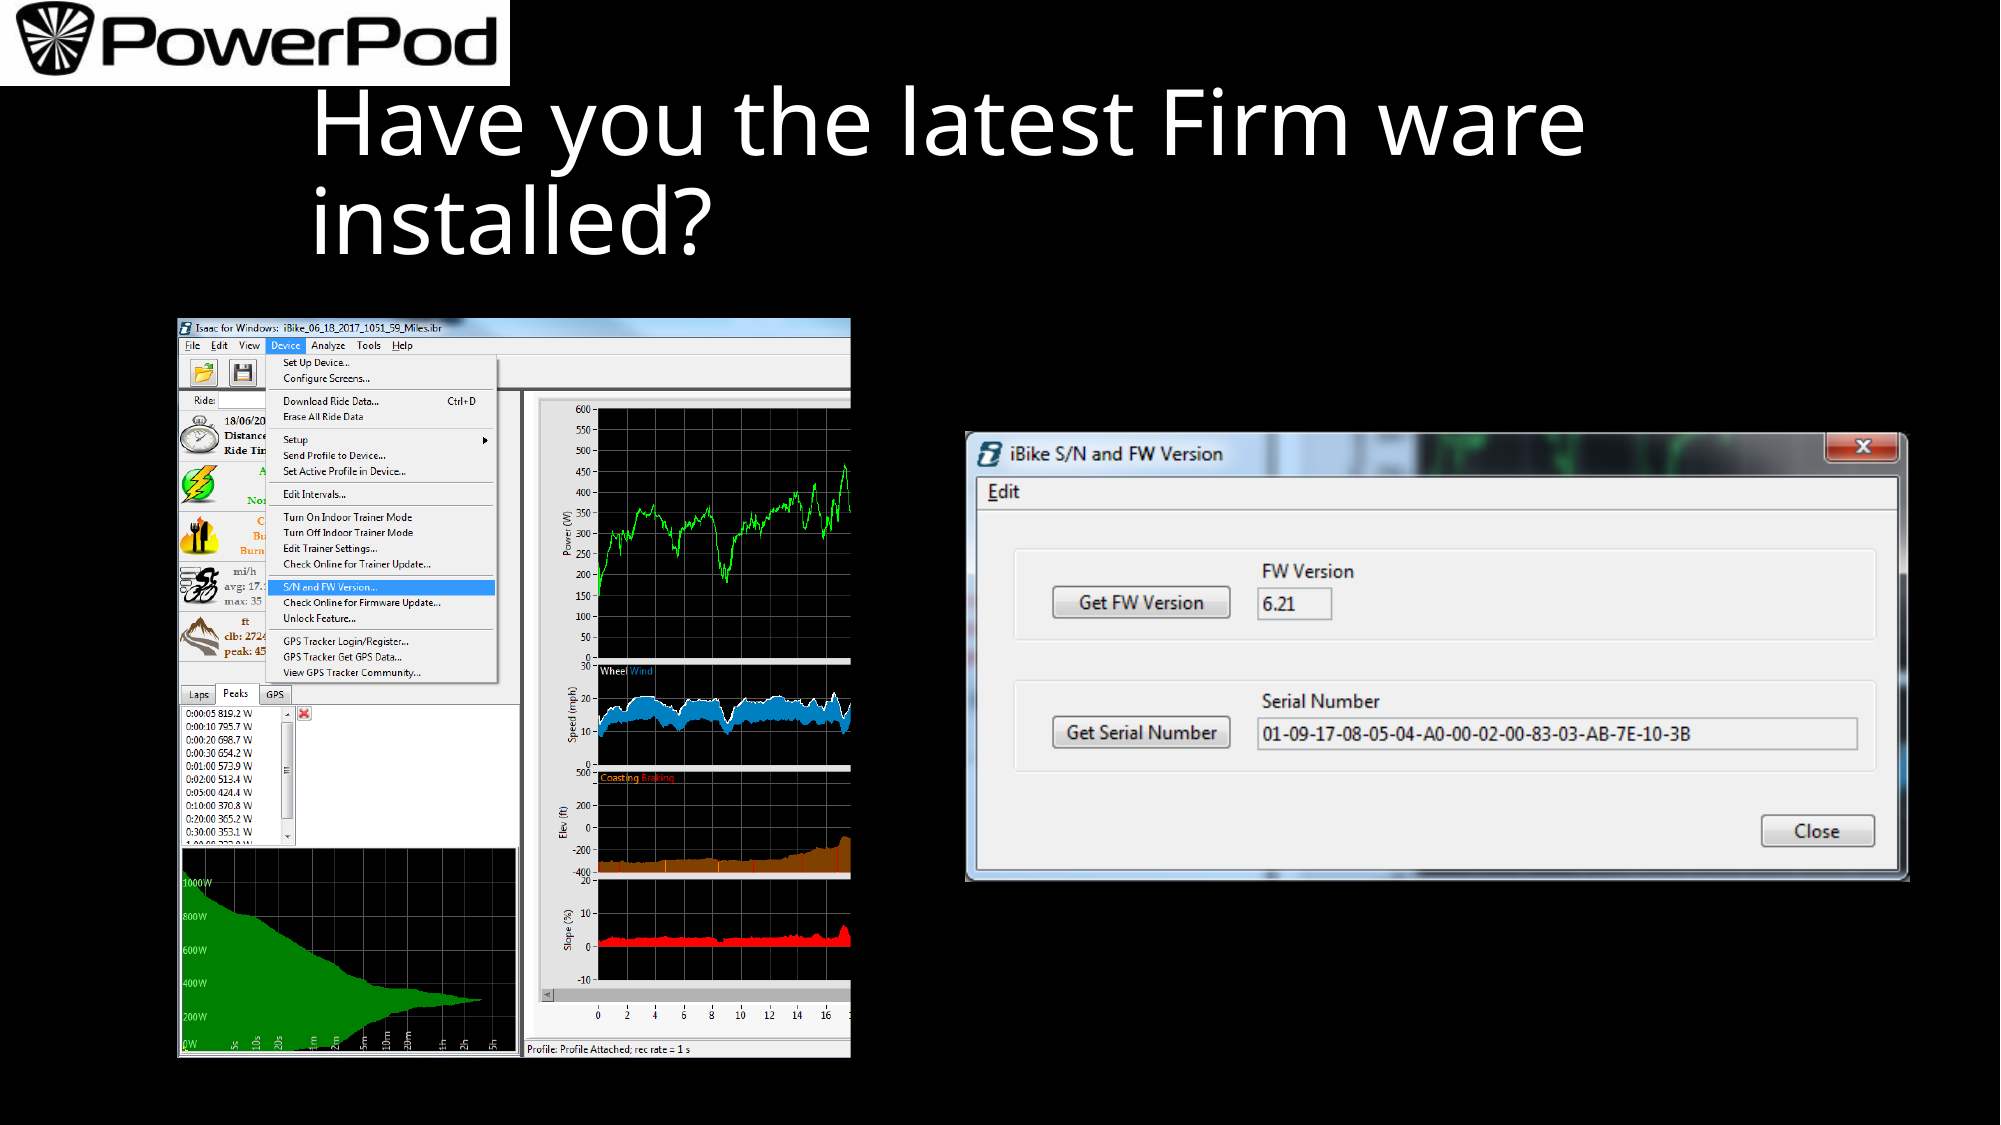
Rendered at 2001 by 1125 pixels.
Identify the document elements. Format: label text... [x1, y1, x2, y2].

picture [965, 431, 1910, 882]
picture [177, 318, 851, 1058]
picture [0, 0, 510, 86]
title Have you the latest Firm ware installed? [294, 66, 1812, 285]
